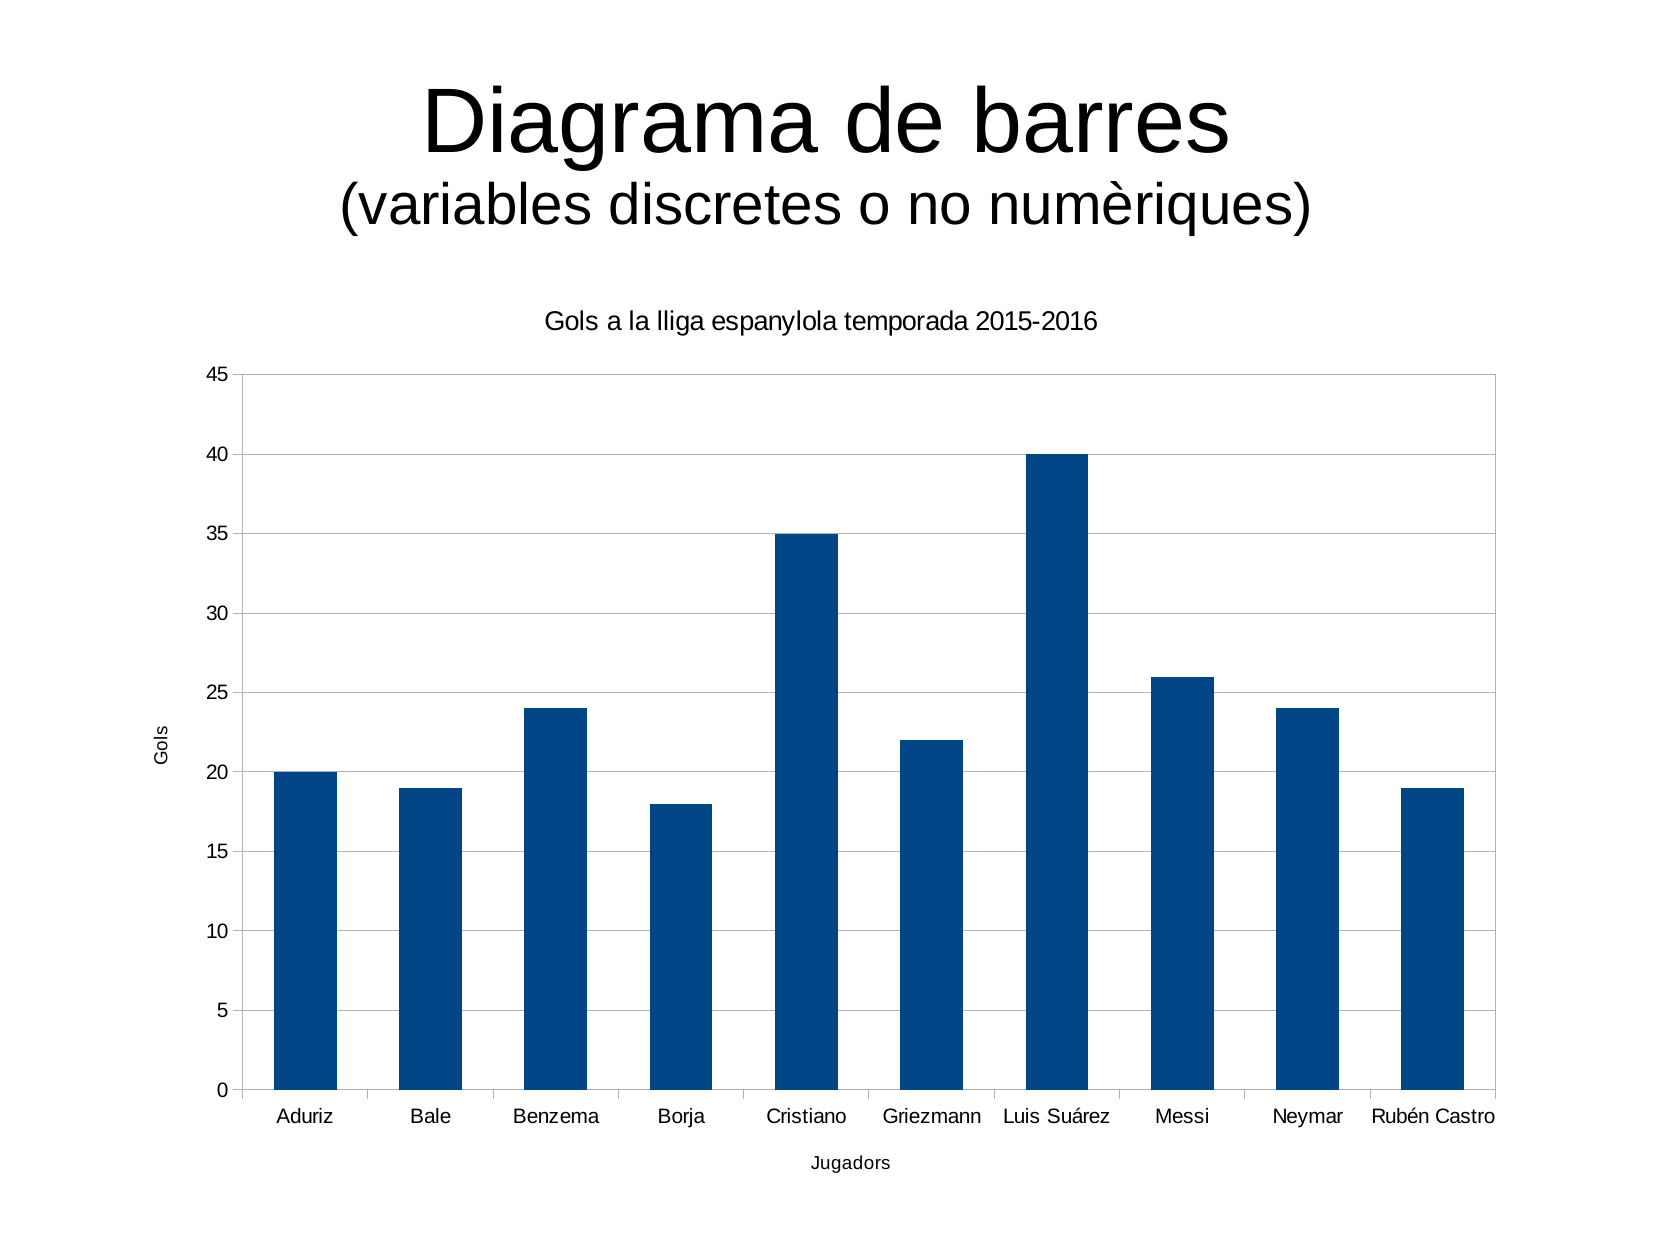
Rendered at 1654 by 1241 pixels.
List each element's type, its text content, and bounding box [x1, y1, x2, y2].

title Diagrama de barres (variables discretes o no numèriques) [82, 49, 1571, 257]
chart [118, 271, 1524, 1205]
